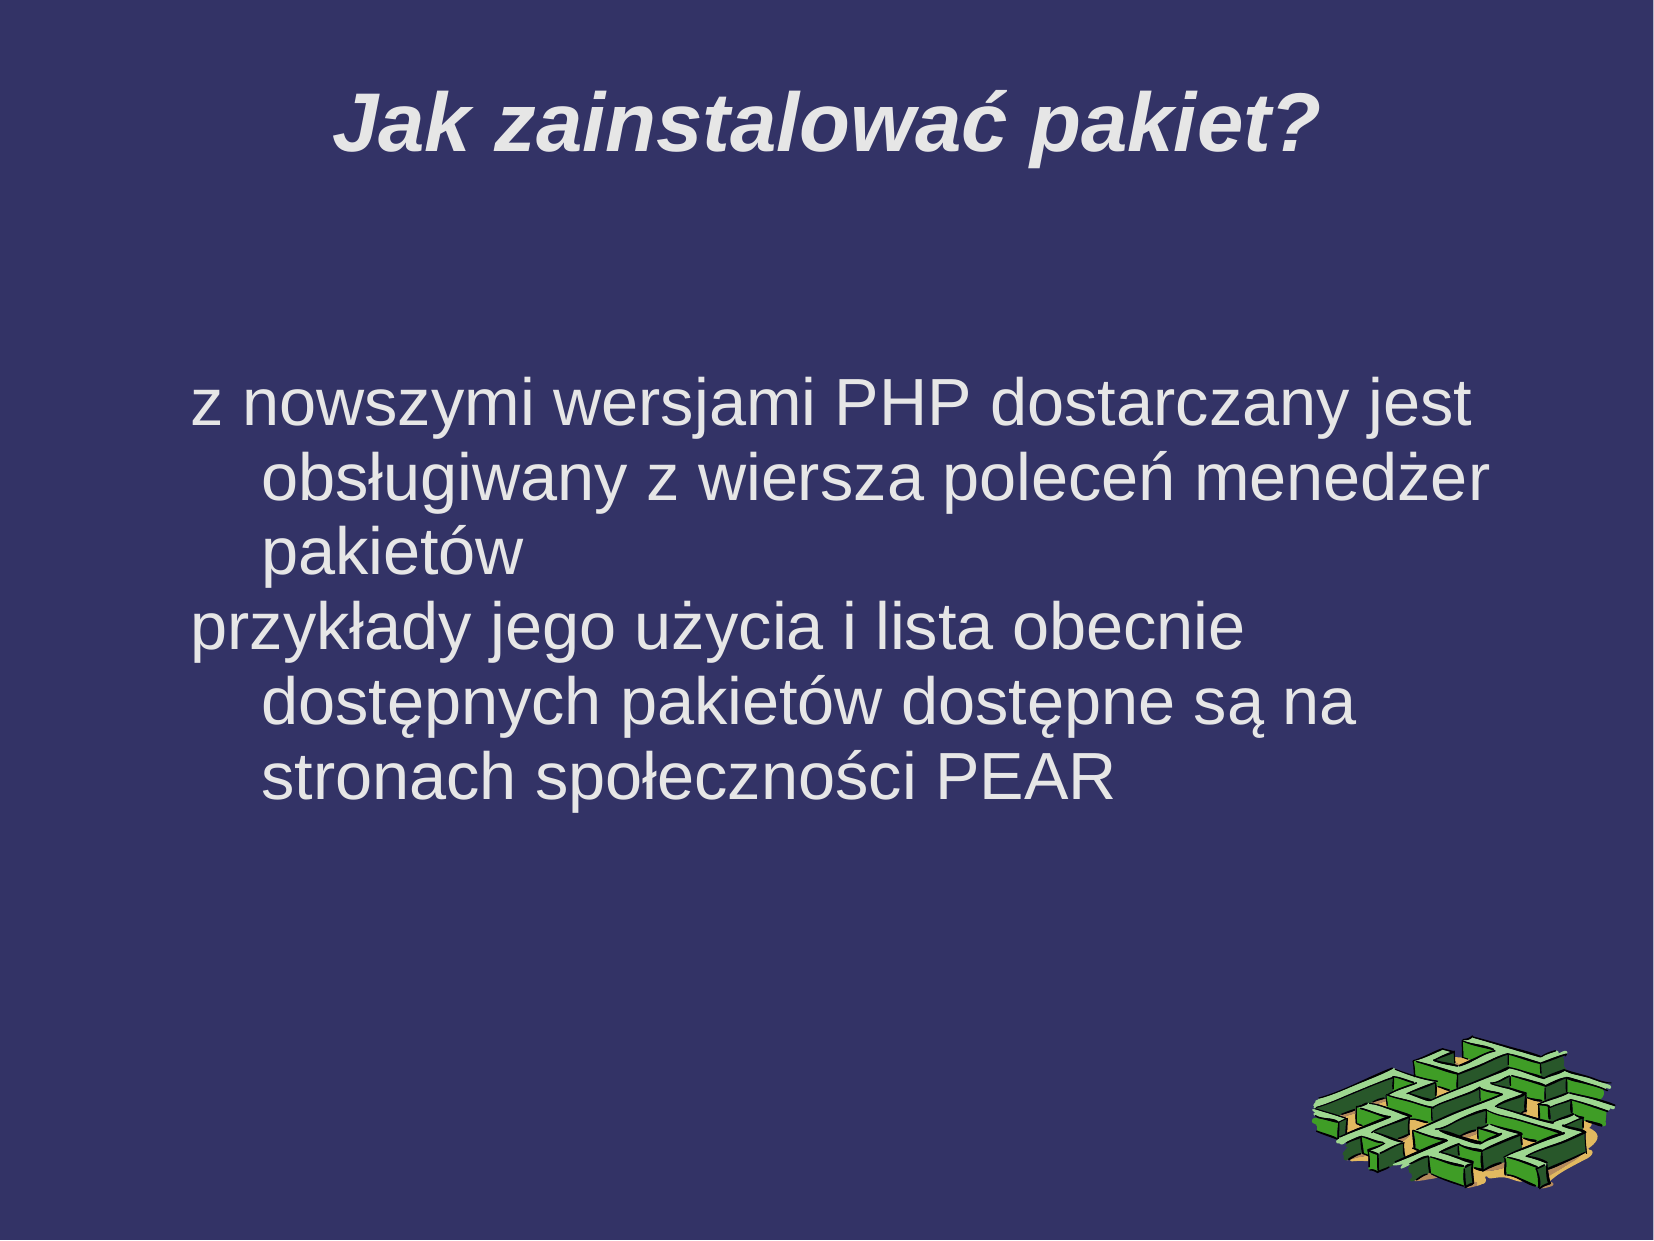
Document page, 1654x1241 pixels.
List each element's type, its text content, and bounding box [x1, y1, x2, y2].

title Jak zainstalować pakiet? [121, 19, 1534, 227]
list z nowszymi wersjami PHP dostarczany jest obsługiwany z wiersza poleceń menedżer pakietów przykłady jego użycia i lista obecnie dostępnych pakietów dostępne są na stronach społeczności PEAR [178, 364, 1570, 1147]
